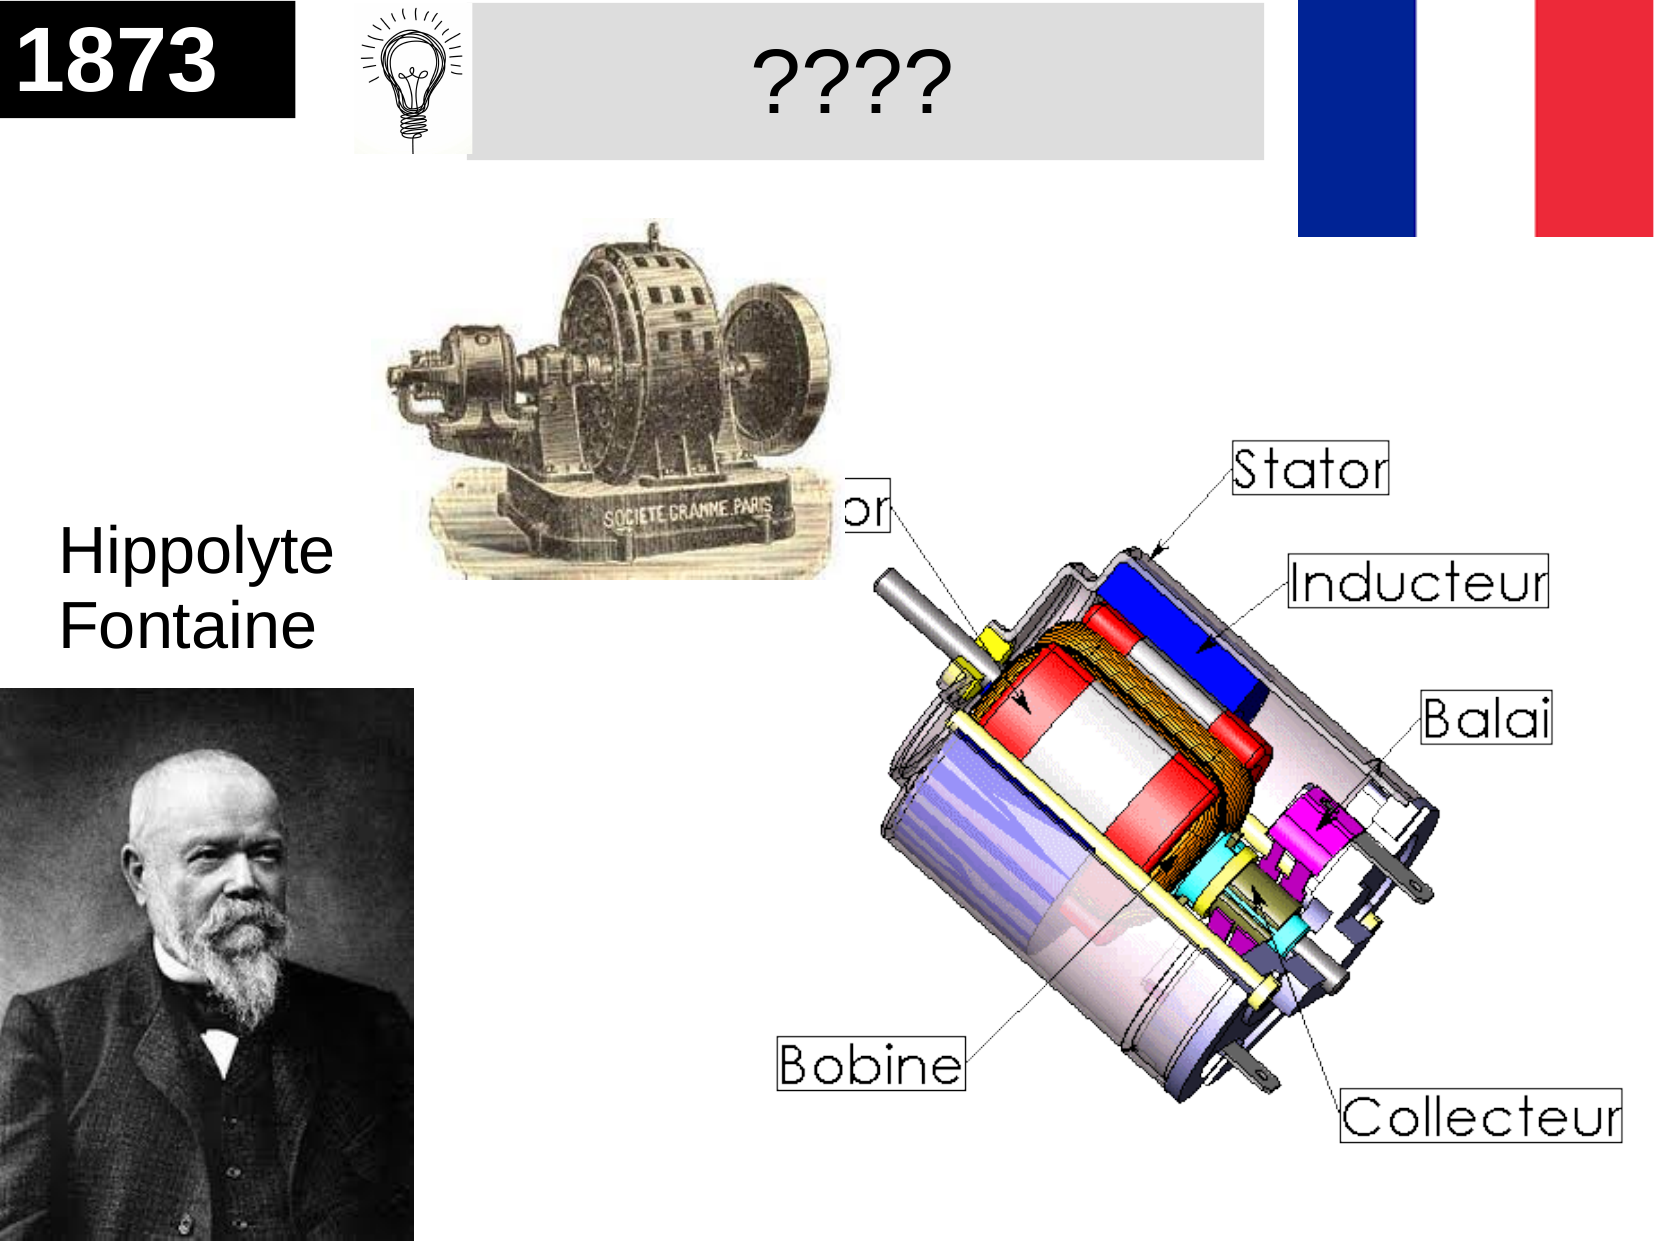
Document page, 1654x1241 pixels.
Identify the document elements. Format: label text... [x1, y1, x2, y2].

text_box 1873 [0, 0, 296, 119]
list Hippolyte Fontaine [0, 408, 426, 765]
title ???? [466, 2, 1265, 161]
picture [354, 3, 473, 154]
picture [371, 218, 1654, 1241]
picture [0, 688, 414, 1241]
picture [1298, 0, 1654, 237]
